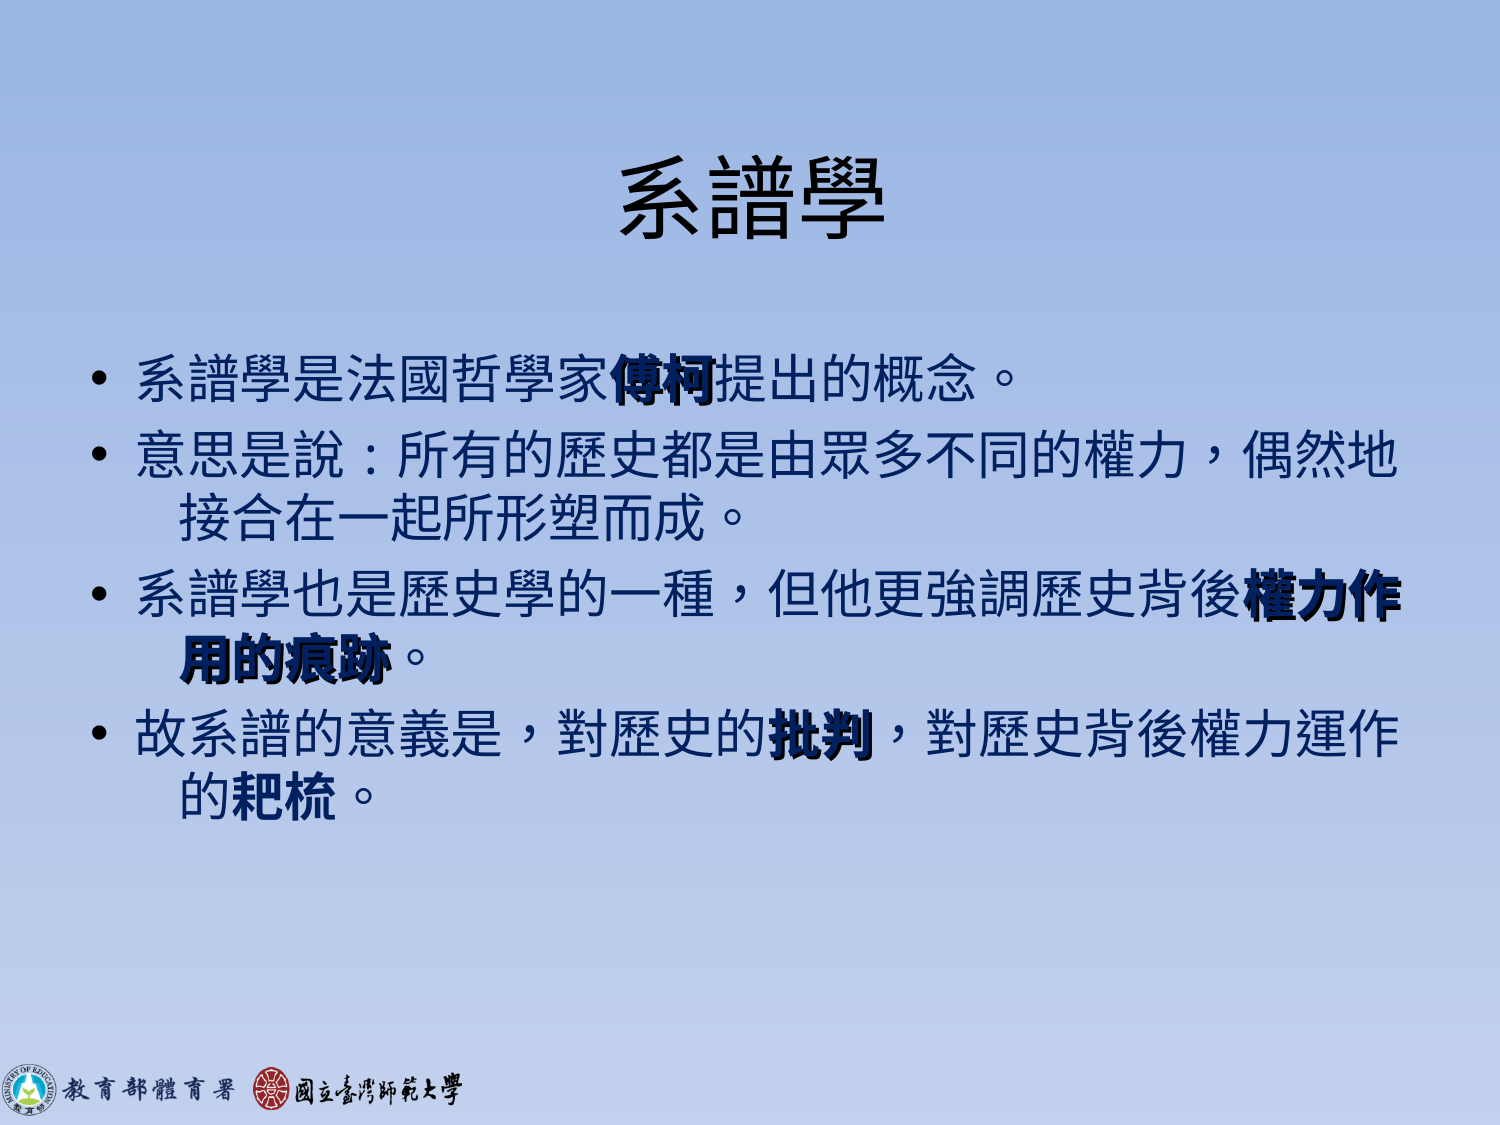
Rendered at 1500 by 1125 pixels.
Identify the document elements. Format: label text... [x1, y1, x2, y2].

list 系譜學是法國哲學家傅柯提出的概念。 意思是說:所有的歷史都是由眾多不同的權力，偶然地接合在一起所形塑而成。 系譜學也是歷史學的一種，但他更強調歷史背後權力作用的痕跡。 故系譜的意義是，對歷史的批判，對歷史背後權力運作的耙梳。 [75, 338, 1426, 1006]
title 系譜學 [76, 101, 1427, 290]
